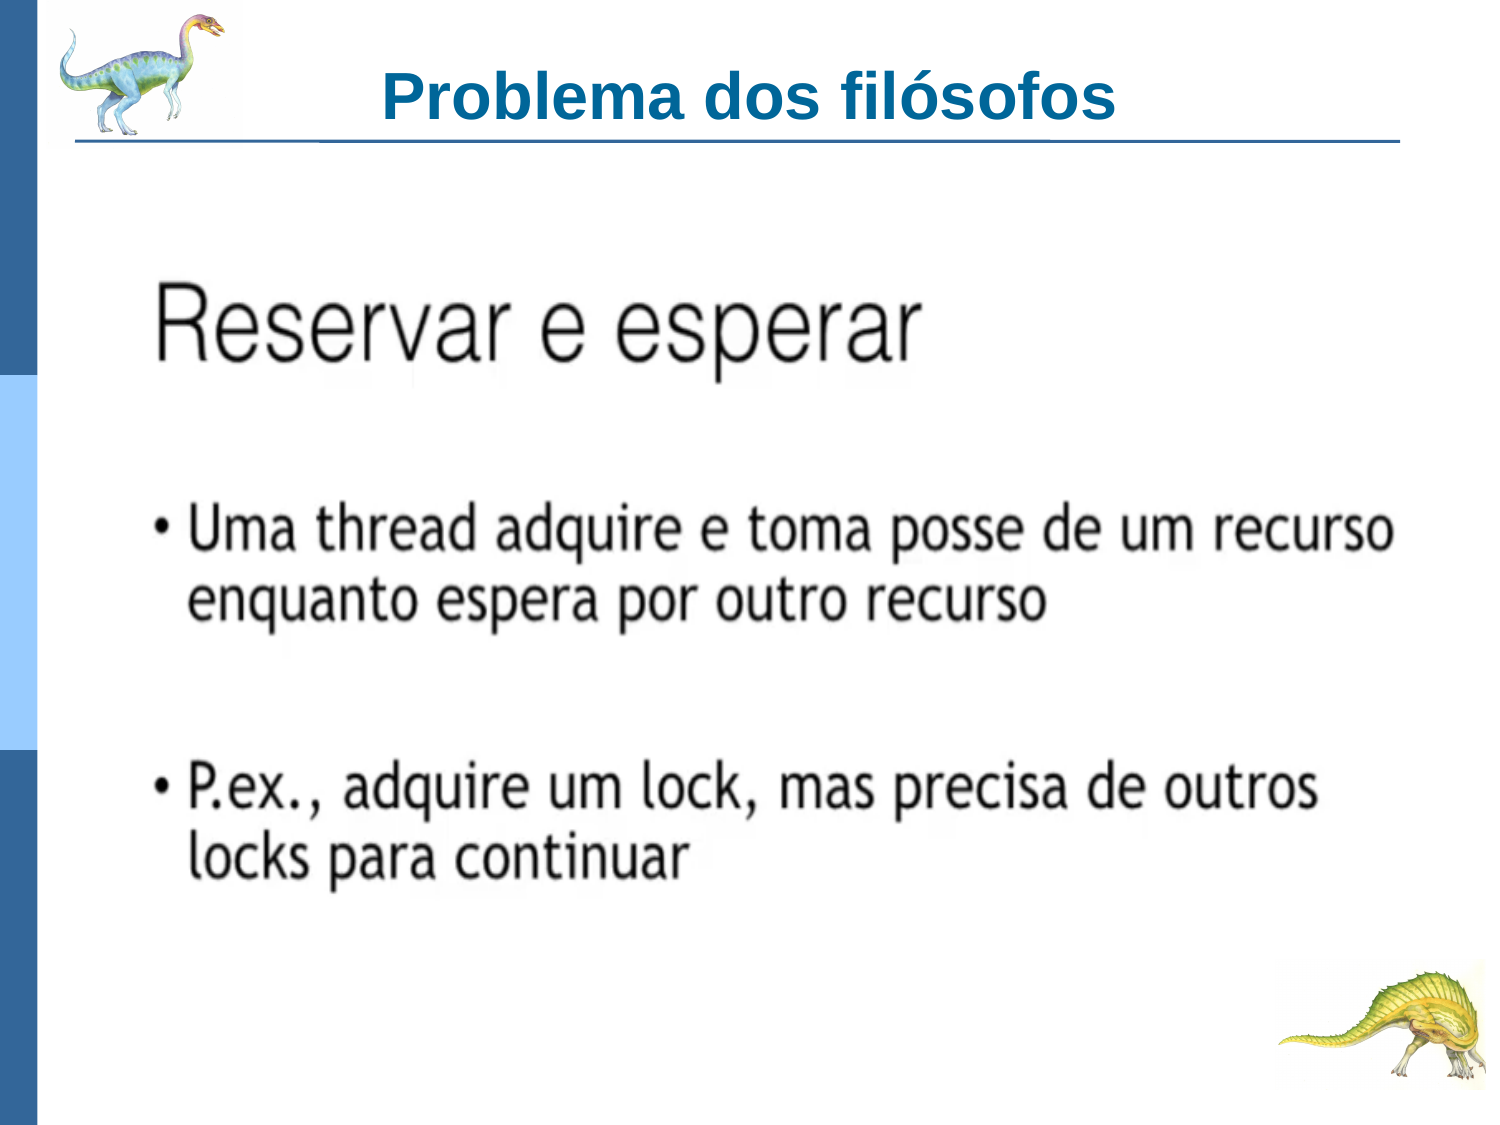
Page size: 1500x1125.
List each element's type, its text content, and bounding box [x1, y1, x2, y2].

picture [46, 0, 243, 149]
picture [1275, 959, 1486, 1090]
picture [141, 259, 1454, 958]
text_box Problema dos filósofos [75, 45, 1426, 141]
